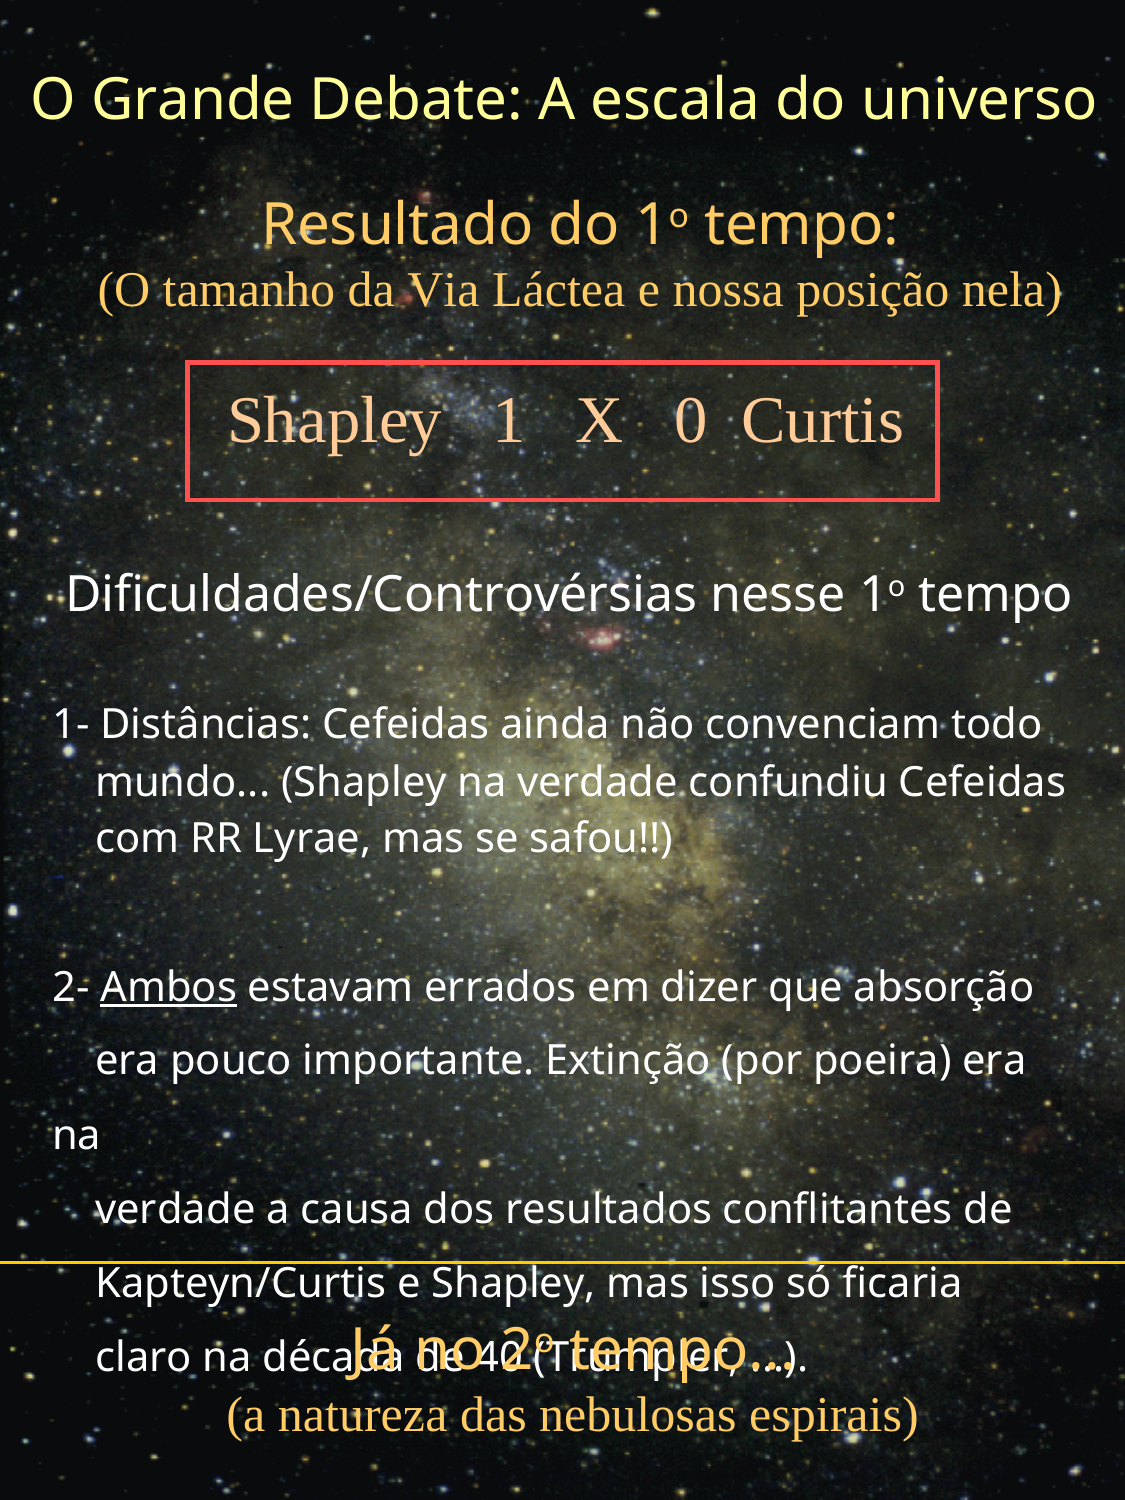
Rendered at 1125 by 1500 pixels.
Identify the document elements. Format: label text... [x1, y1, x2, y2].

text_box Shapley 1 X 0 Curtis [212, 374, 935, 465]
text_box Dificuldades/Controvérsias nesse 1o tempo 1- Distâncias: Cefeidas ainda não convenciam todo mundo... (Shapley na verdade confundiu Cefeidas com RR Lyrae, mas se safou!!) 2- Ambos estavam errados em dizer que absorção era pouco importante. Extinção (por poeira) era na verdade a causa dos resultados conflitantes de Kapteyn/Curtis e Shapley, mas isso só ficaria claro na década de 40 (Trumpler, ...). [37, 1264, 1101, 1392]
text_box Dificuldades/Controvérsias nesse 1o tempo 1- Distâncias: Cefeidas ainda não convenciam todo mundo... (Shapley na verdade confundiu Cefeidas com RR Lyrae, mas se safou!!) 2- Ambos estavam errados em dizer que absorção era pouco importante. Extinção (por poeira) era na verdade a causa dos resultados conflitantes de Kapteyn/Curtis e Shapley, mas isso só ficaria claro na década de 40 (Trumpler, ...). [37, 549, 1101, 1261]
text_box Já no 2o tempo... (a natureza das nebulosas espirais) [211, 1299, 935, 1450]
text_box O Grande Debate: A escala do universo [15, 49, 1113, 145]
text_box Resultado do 1o tempo: (O tamanho da Via Láctea e nossa posição nela) [82, 174, 1078, 325]
